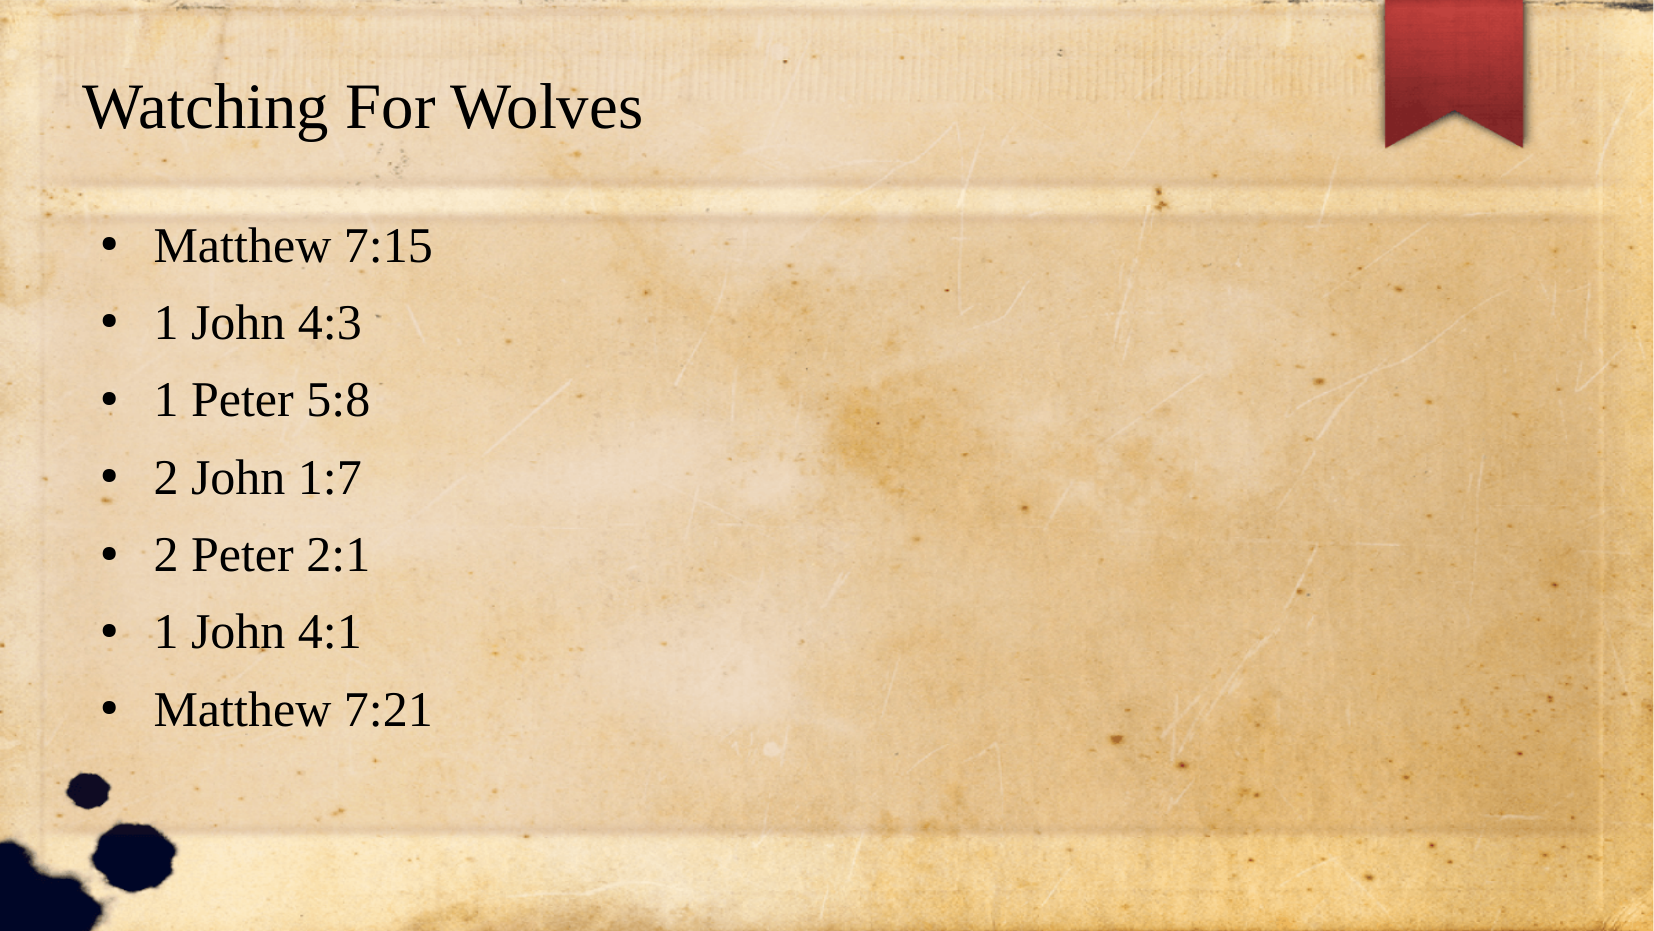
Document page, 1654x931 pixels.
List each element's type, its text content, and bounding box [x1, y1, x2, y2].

list Matthew 7:15 1 John 4:3 1 Peter 5:8 2 John 1:7 2 Peter 2:1 1 John 4:1 Matthew 7:21 [82, 217, 1538, 758]
title Watching For Wolves [82, 37, 1347, 178]
picture [0, 0, 1654, 931]
